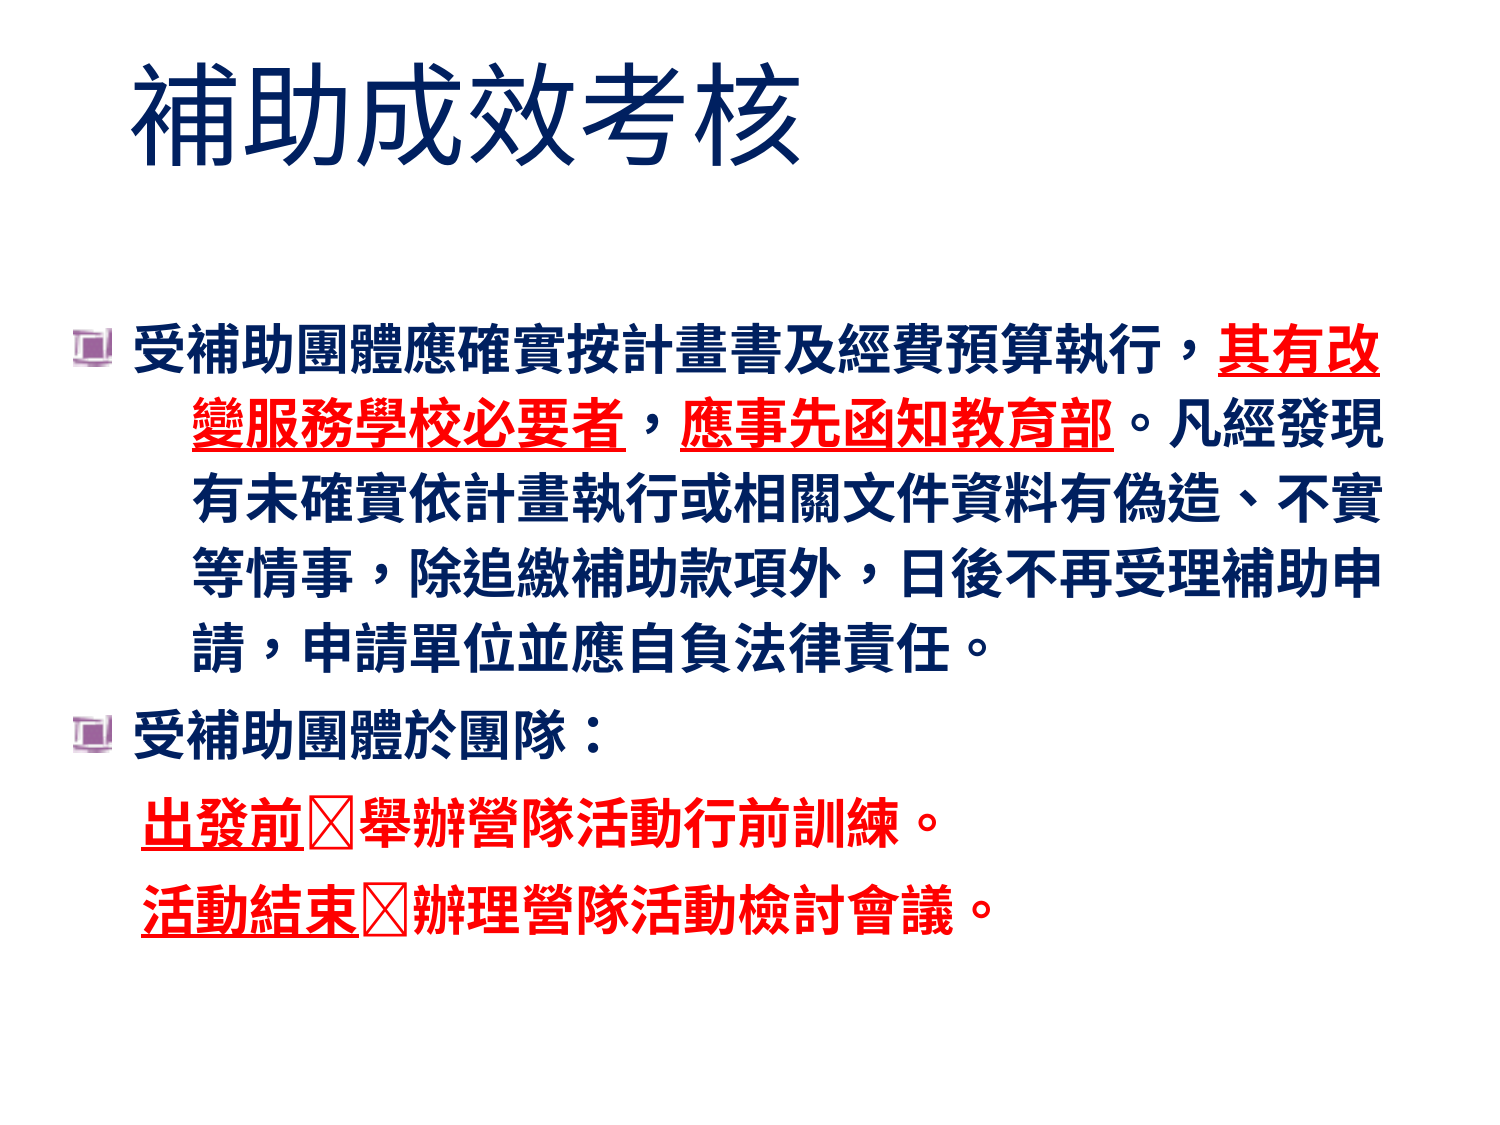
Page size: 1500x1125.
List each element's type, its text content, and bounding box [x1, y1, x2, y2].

title 補助成效考核 [17, 19, 916, 207]
list 受補助團體應確實按計畫書及經費預算執行，其有改變服務學校必要者，應事先函知教育部。凡經發現有未確實依計畫執行或相關文件資料有偽造、不實等情事，除追繳補助款項外，日後不再受理補助申請，申請單位並應自負法律責任。 受補助團體於團隊： 出發前舉辦營隊活動行前訓練。 活動結束辦理營隊活動檢討會議。 [58, 220, 1447, 1024]
